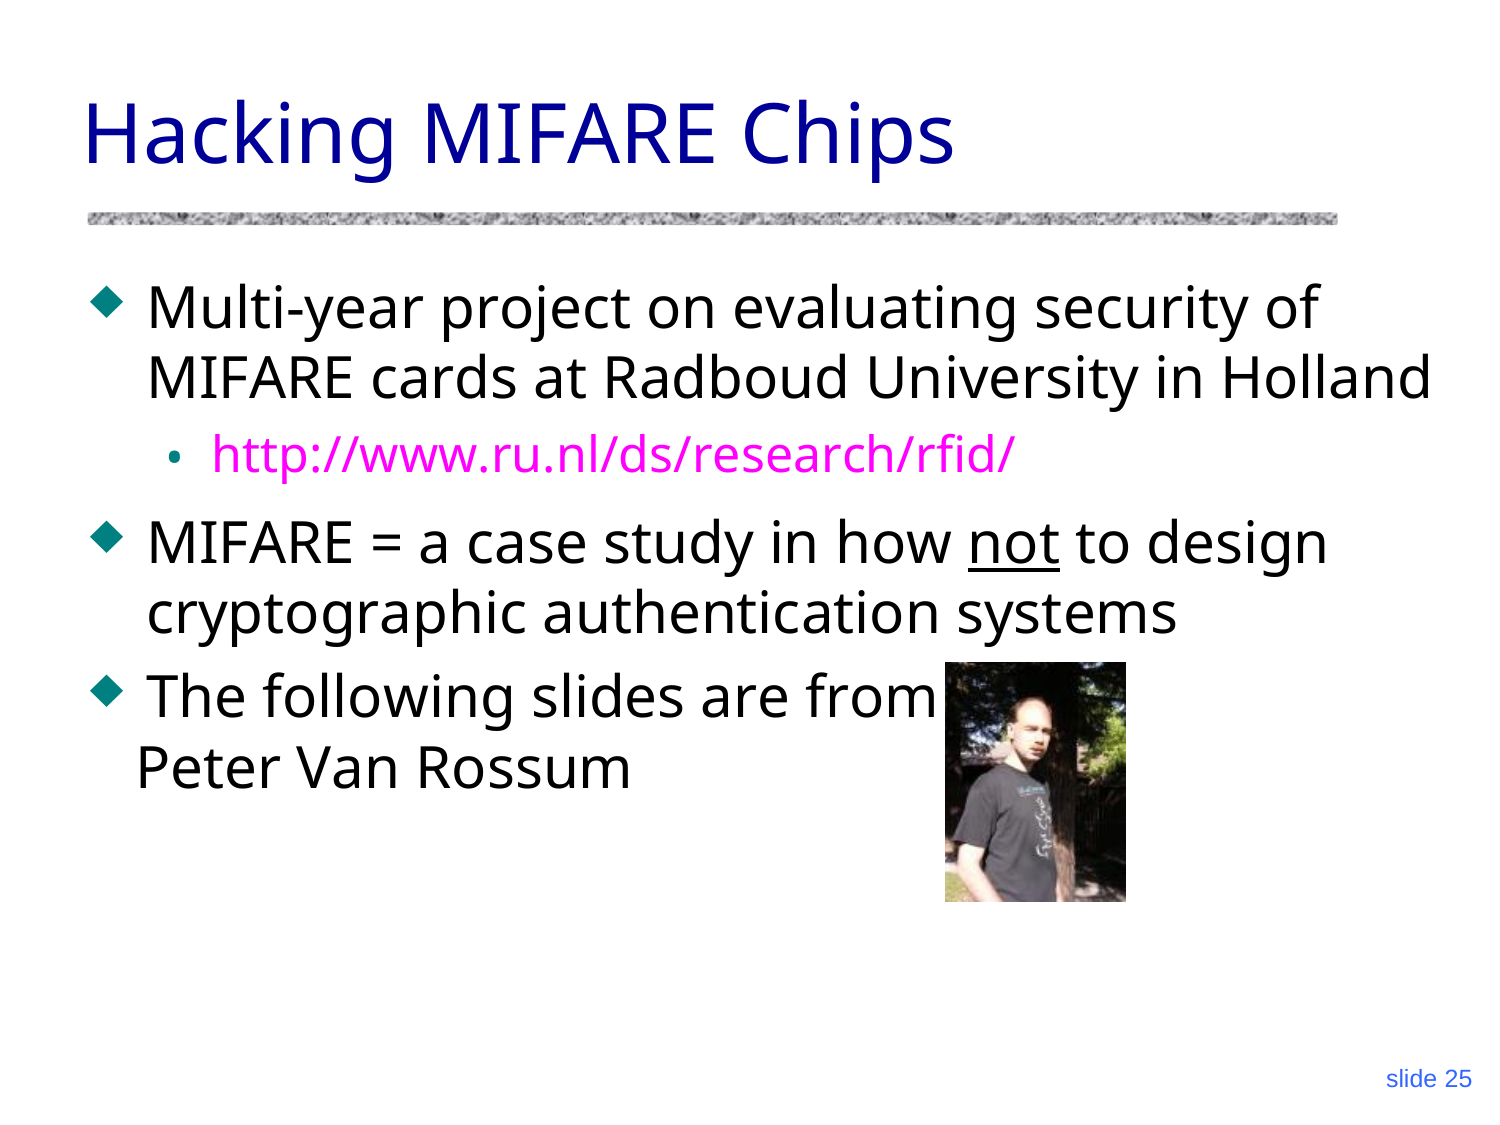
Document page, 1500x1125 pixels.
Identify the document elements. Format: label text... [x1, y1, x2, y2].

text_box slide <number> [1174, 1025, 1488, 1101]
title Hacking MIFARE Chips [66, 37, 1342, 188]
picture [945, 662, 1126, 902]
picture [87, 212, 1338, 226]
list Multi-year project on evaluating security of MIFARE cards at Radboud University in Holland http://www.ru.nl/ds/research/rfid/ MIFARE = a case study in how not to design cryptographic authentication systems The following slides are from Peter Van Rossum [74, 262, 1475, 1075]
